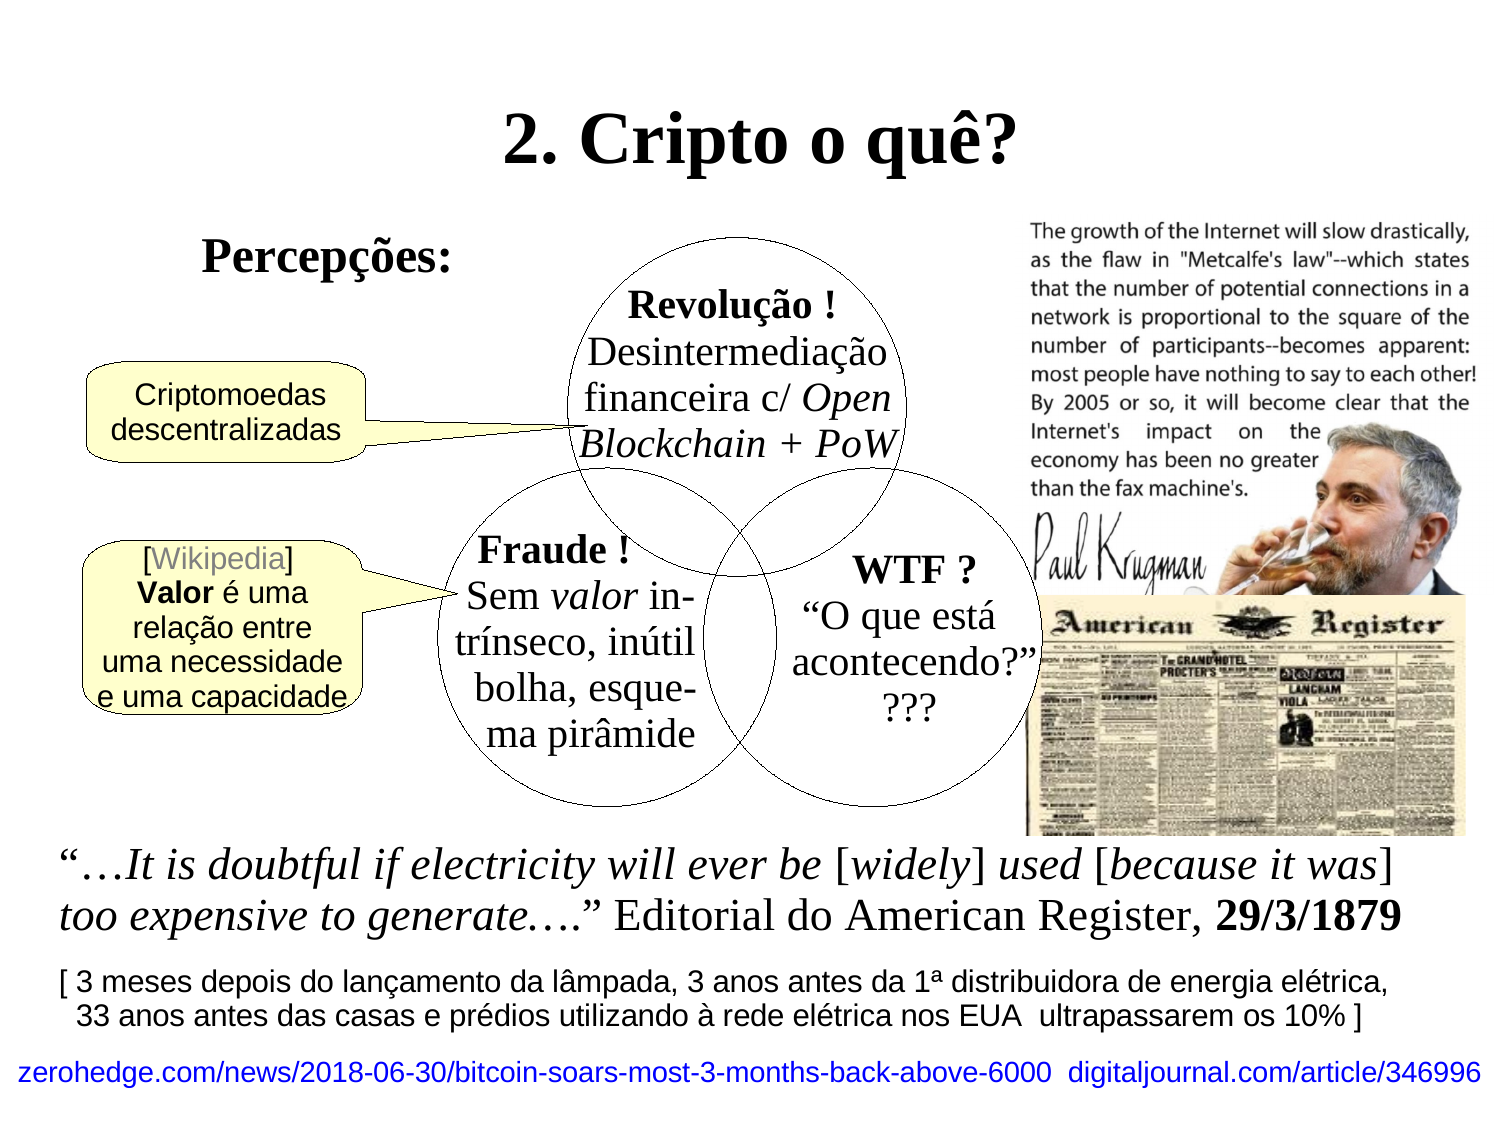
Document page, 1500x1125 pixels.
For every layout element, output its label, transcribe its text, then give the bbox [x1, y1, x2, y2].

text_box Criptomoedas descentralizadas [86, 361, 588, 463]
text_box [Wikipedia] Valor é uma relação entre uma necessidade e uma capacidade [82, 540, 458, 715]
title 2. Cripto o quê? [97, 63, 1426, 214]
text_box zerohedge.com/news/2018-06-30/bitcoin-soars-most-3-months-back-above-6000 digitaljournal.com/article/346996 [17, 1056, 1491, 1089]
text_box WTF ? “O que está acontecendo?” ??? [791, 546, 1039, 731]
text_box [718, 467, 1016, 807]
picture [1015, 214, 1494, 836]
text_box Percepções: [201, 228, 454, 284]
text_box Revolução ! Desintermediação financeira c/ Open Blockchain + PoW [578, 281, 897, 467]
text_box [1039, 604, 1043, 671]
text_box Fraude ! Sem valor in- trínseco, inútil bolha, esque- ma pirâmide [454, 526, 718, 757]
text_box “…It is doubtful if electricity will ever be [widely] used [because it was] too expensive to generate….” Editorial do American Register, 29/3/1879 [ 3 meses depois do lançamento da lâmpada, 3 anos antes da 1ª distribuidora de energia elétrica, 33 anos antes das casas e prédios utilizando à rede elétrica nos EUA ultrapassarem os 10% ] [58, 838, 1466, 1046]
